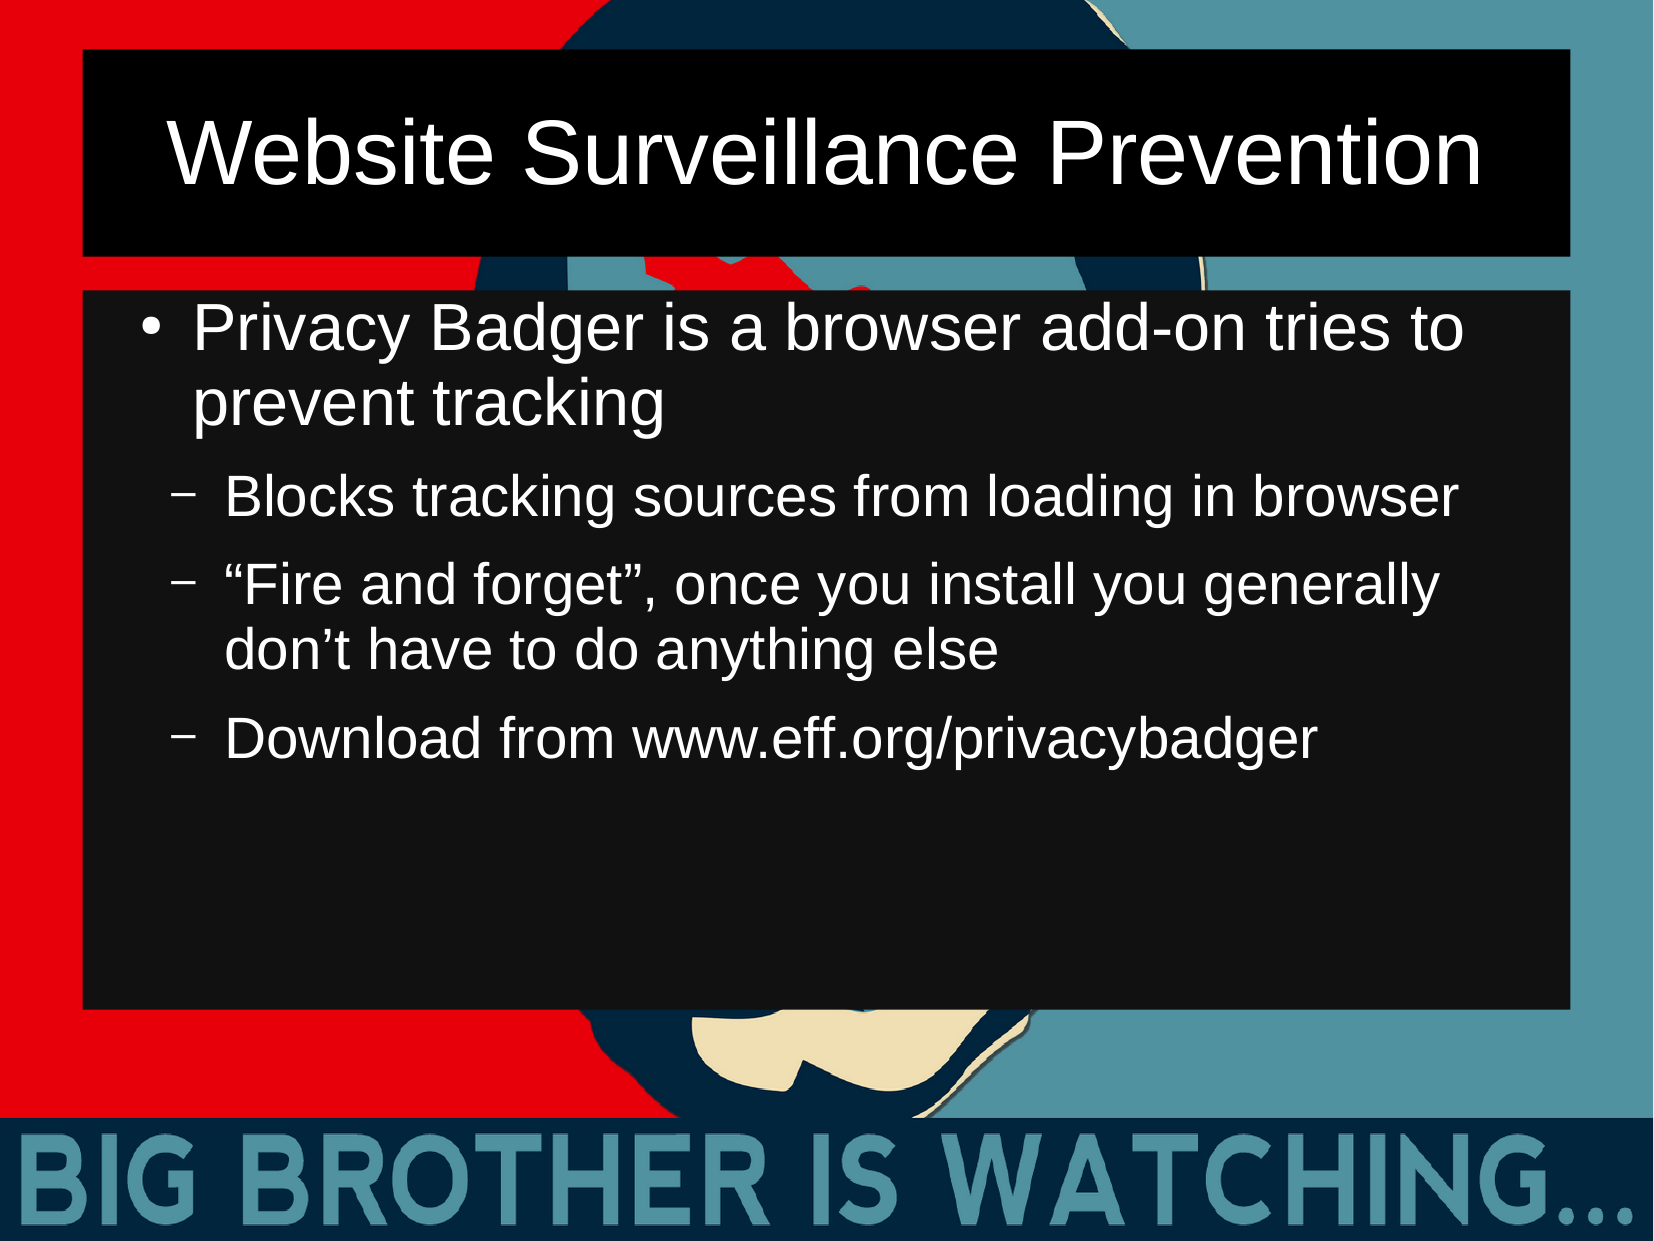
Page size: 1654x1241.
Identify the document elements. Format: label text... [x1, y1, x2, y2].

list Privacy Badger is a browser add-on tries to prevent tracking Blocks tracking sources from loading in browser “Fire and forget”, once you install you generally don’t have to do anything else Download from www.eff.org/privacybadger [82, 290, 1571, 1010]
title Website Surveillance Prevention [82, 49, 1571, 257]
picture [0, 0, 1654, 1241]
